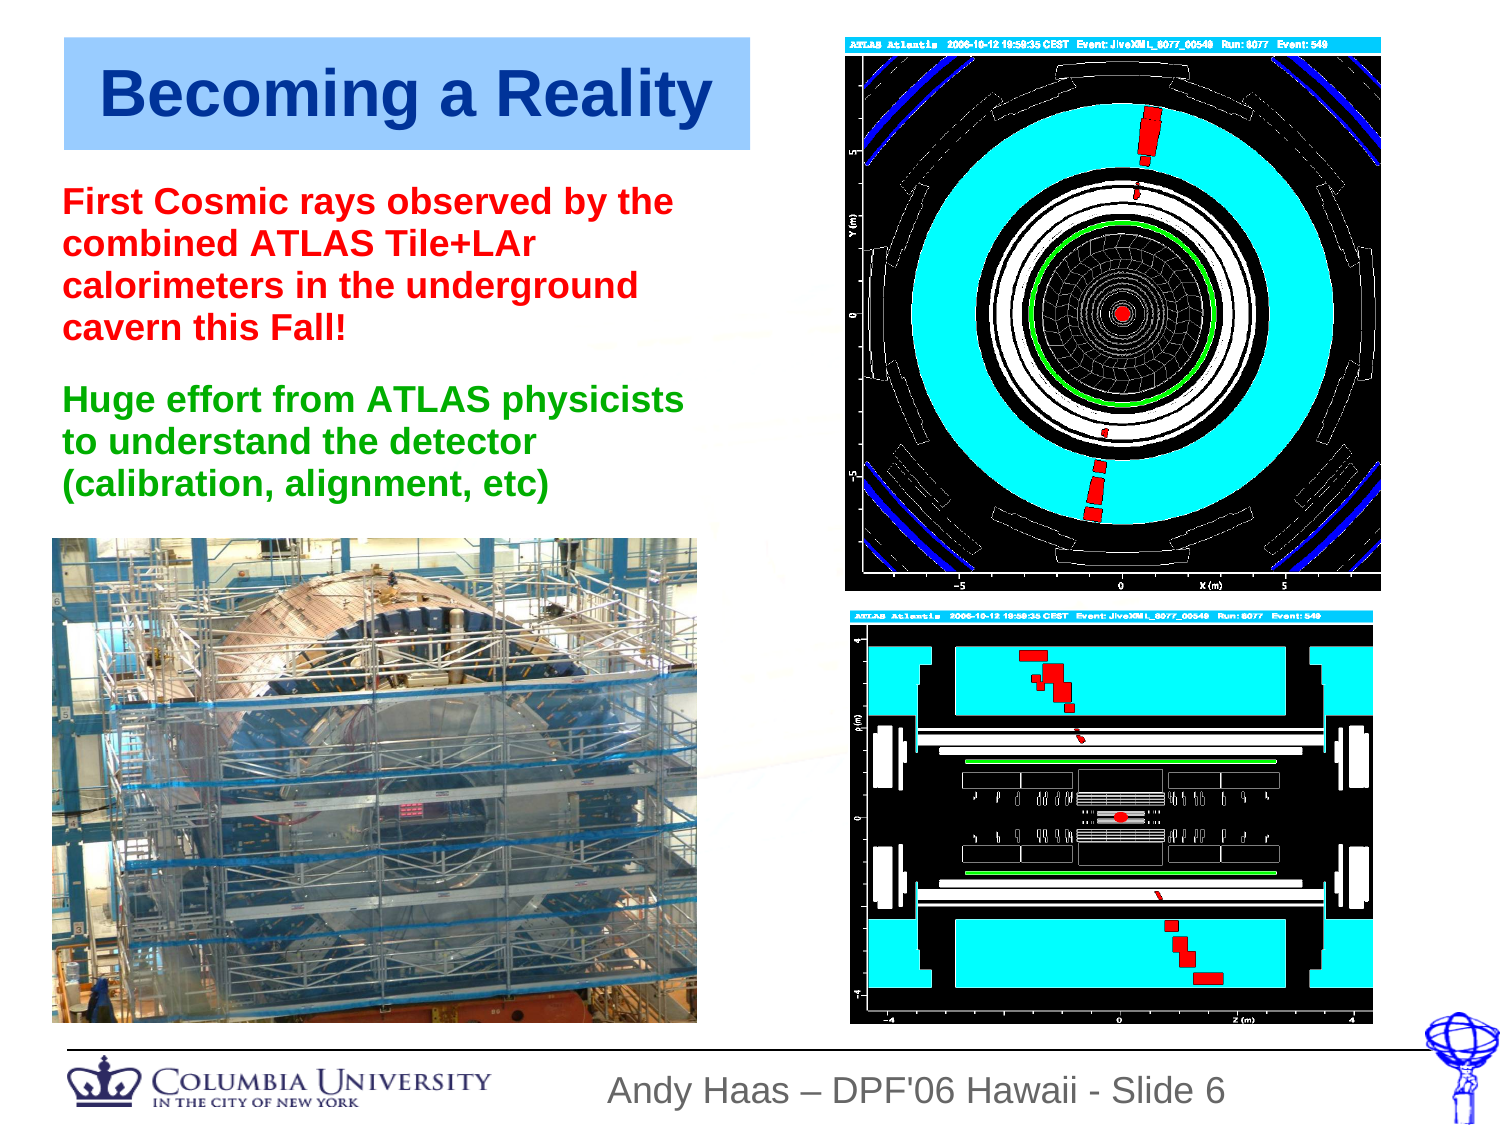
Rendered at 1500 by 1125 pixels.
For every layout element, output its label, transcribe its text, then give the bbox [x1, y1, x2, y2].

picture [848, 609, 1374, 1025]
picture [1425, 1012, 1500, 1125]
picture [1131, 614, 1142, 618]
picture [1090, 43, 1100, 48]
picture [67, 1055, 492, 1107]
picture [979, 42, 987, 47]
picture [857, 42, 865, 47]
picture [1136, 41, 1144, 47]
text_box First Cosmic rays observed by the combined ATLAS Tile+LAr calorimeters in the underground cavern this Fall! [47, 172, 723, 357]
text_box Huge effort from ATLAS physicists to understand the detector (calibration, alignment, etc) [47, 370, 709, 513]
picture [52, 538, 697, 1023]
picture [1290, 43, 1300, 48]
picture [957, 42, 968, 47]
title Becoming a Reality [64, 37, 751, 150]
picture [843, 35, 1382, 593]
